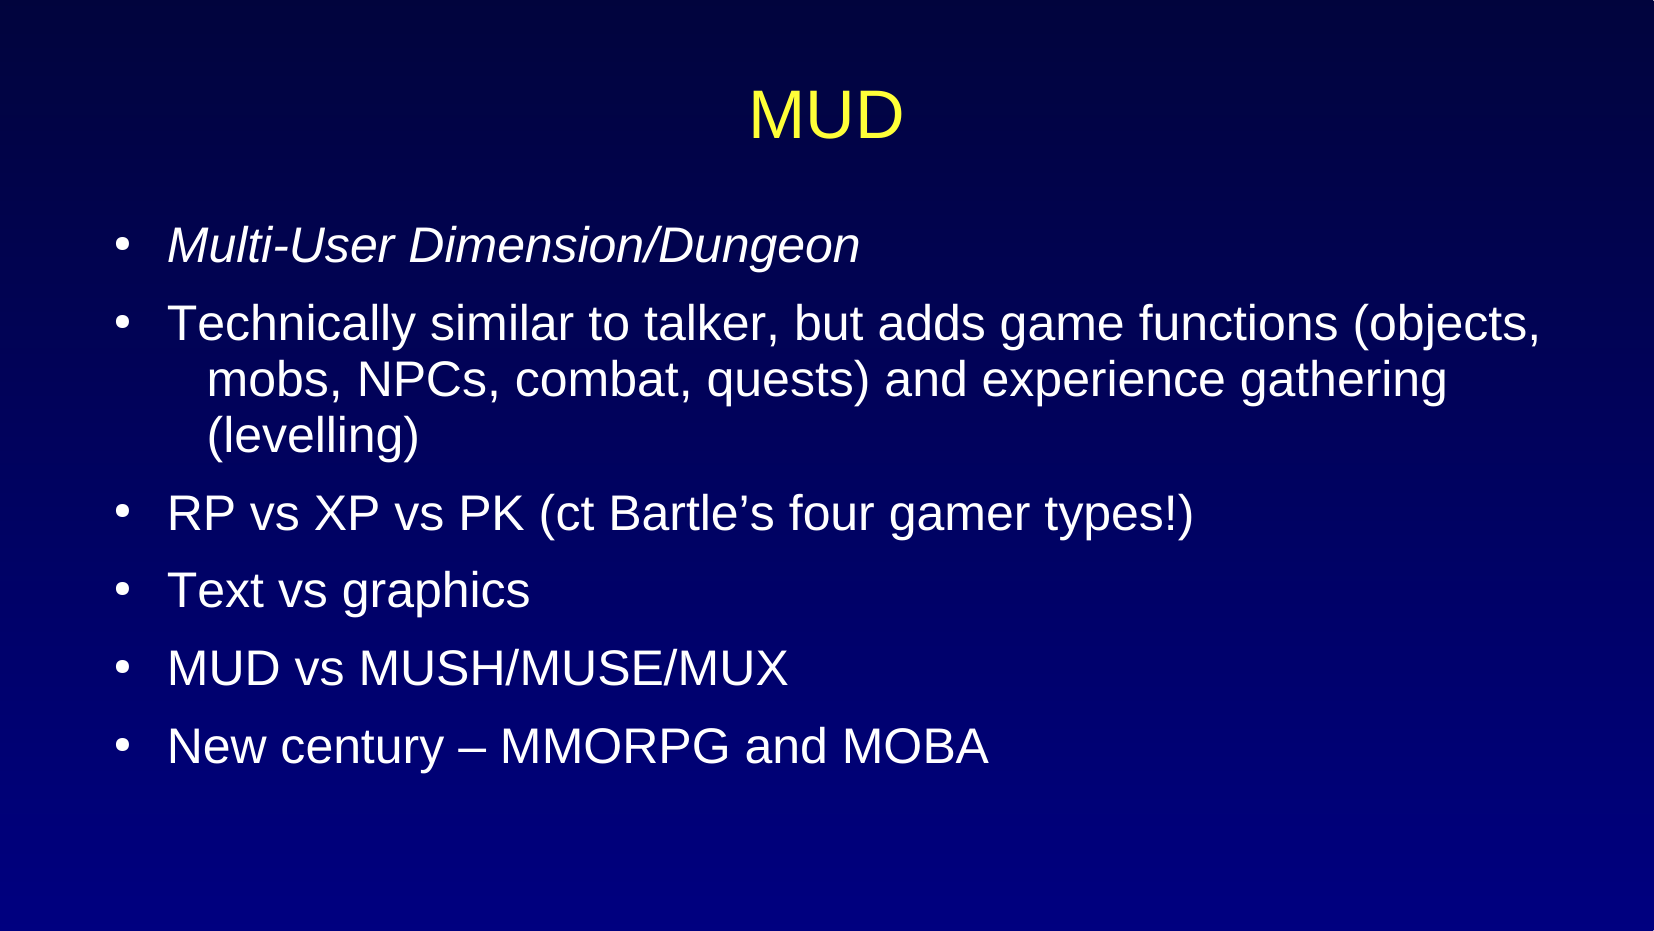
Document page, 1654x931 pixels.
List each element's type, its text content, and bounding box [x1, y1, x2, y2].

title MUD [82, 37, 1571, 193]
list Multi-User Dimension/Dungeon Technically similar to talker, but adds game functions (objects, mobs, NPCs, combat, quests) and experience gathering (levelling) RP vs XP vs PK (ct Bartle’s four gamer types!) Text vs graphics MUD vs MUSH/MUSE/MUX New century – MMORPG and MOBA [82, 217, 1571, 775]
